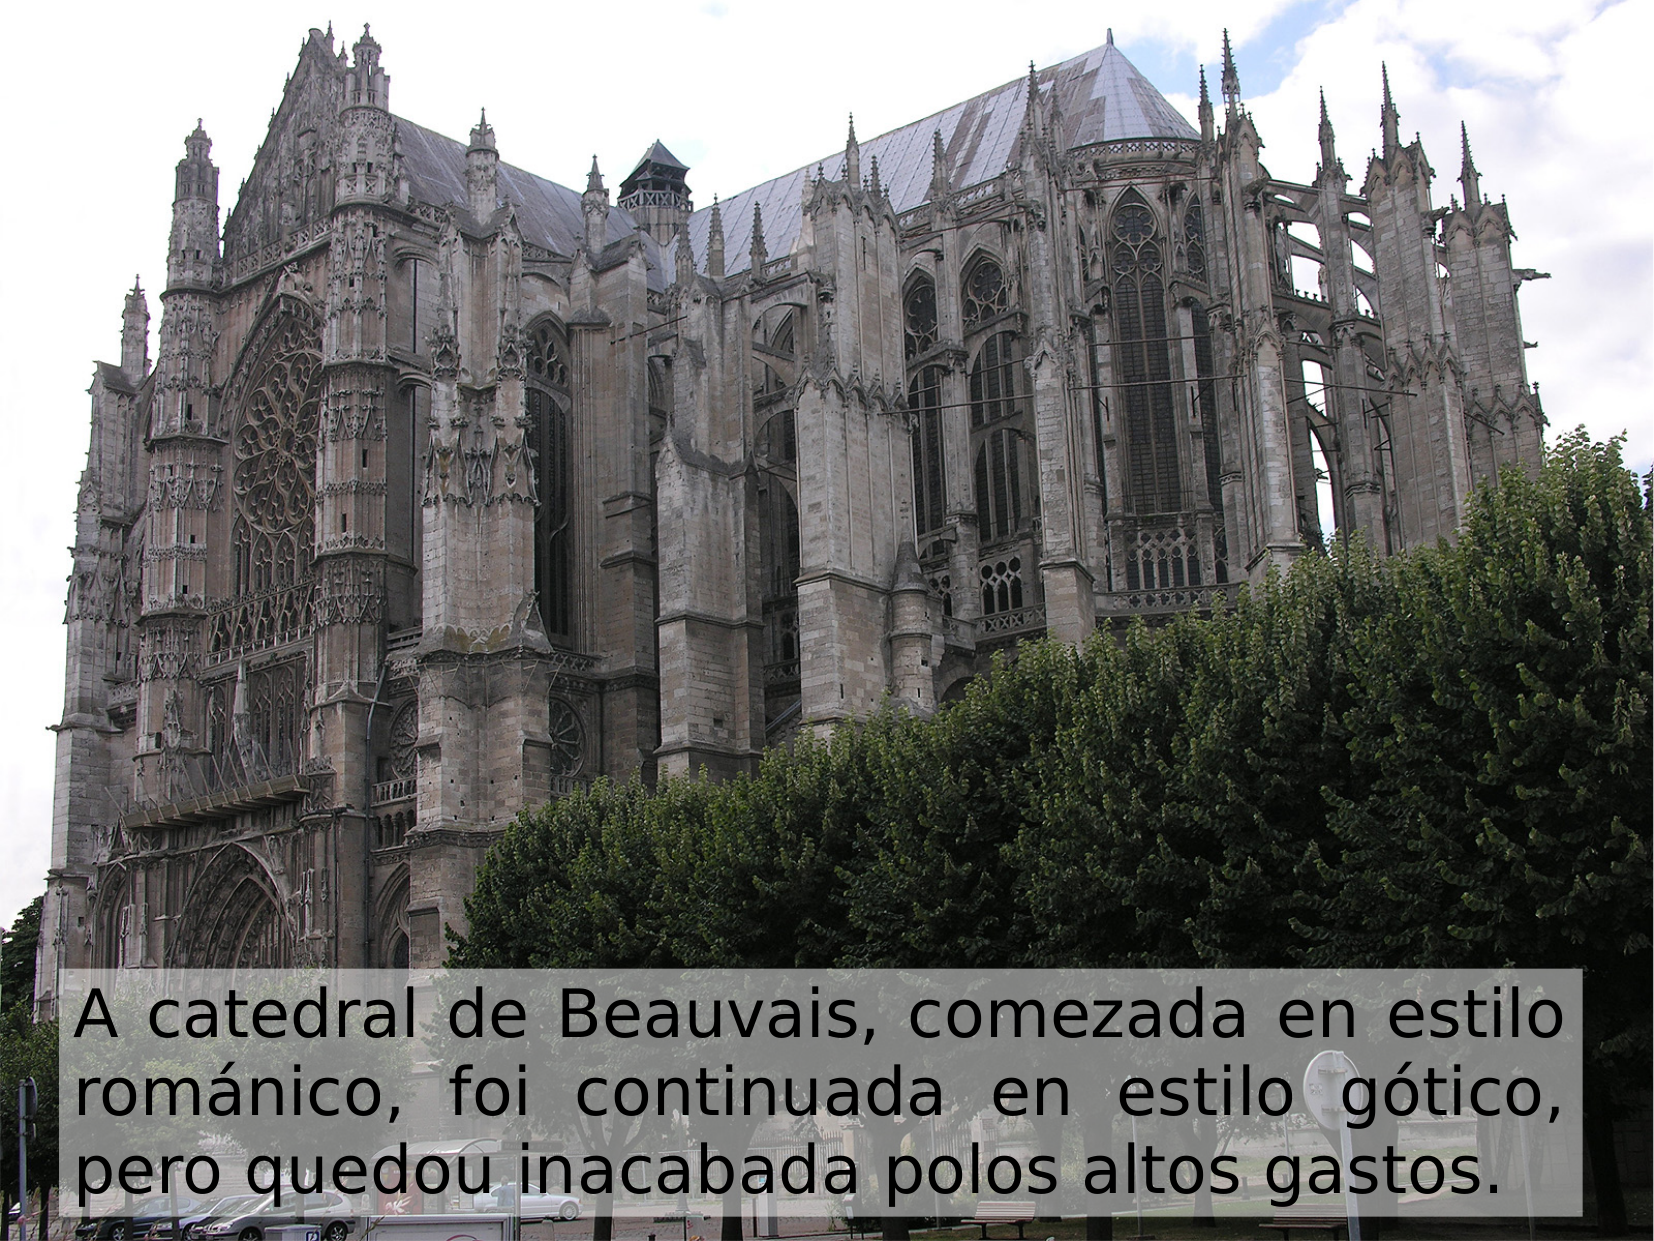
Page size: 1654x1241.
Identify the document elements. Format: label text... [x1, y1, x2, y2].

picture [0, 0, 1654, 1241]
text_box A catedral de Beauvais, comezada en estilo románico, foi continuada en estilo gótico, pero quedou inacabada polos altos gastos. [59, 968, 1583, 1217]
